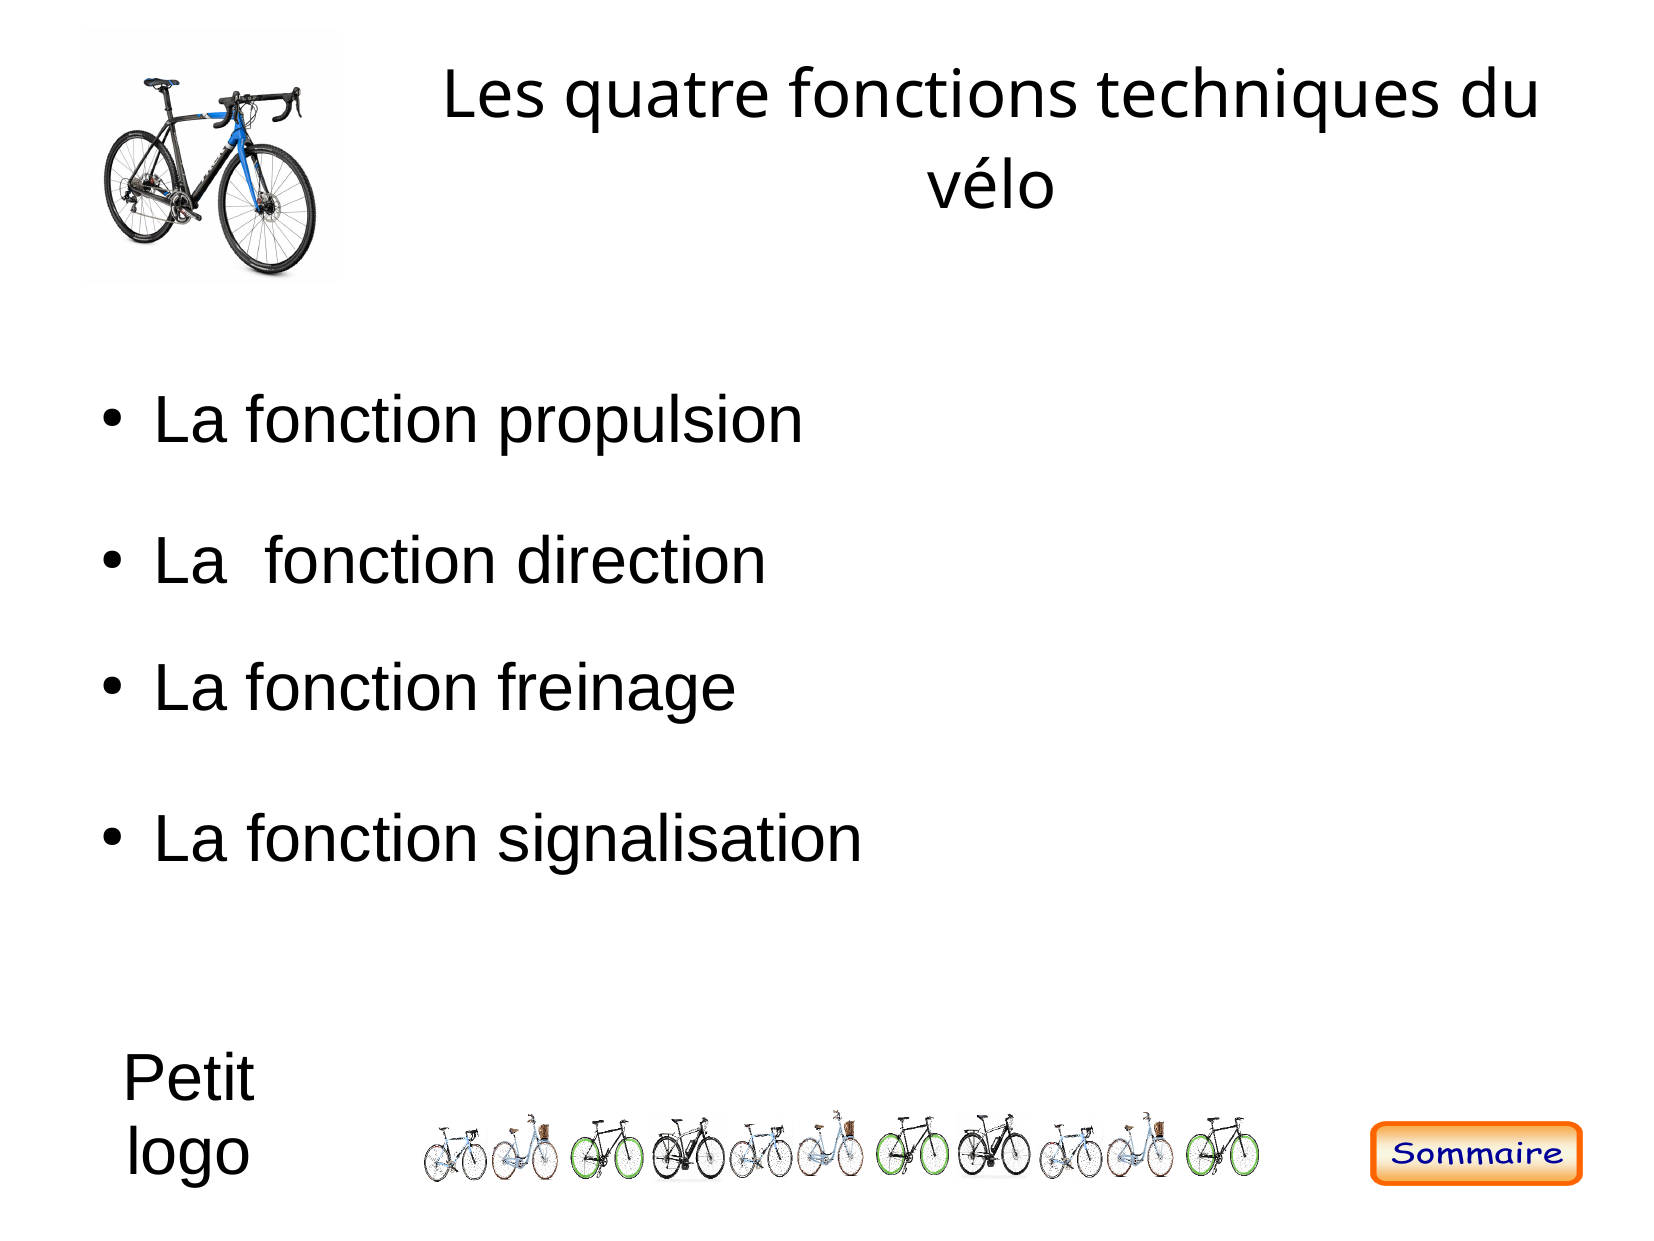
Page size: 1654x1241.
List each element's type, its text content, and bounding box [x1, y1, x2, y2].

picture [82, 28, 338, 284]
list La fonction propulsion [82, 381, 1571, 457]
text_box Petit logo [82, 1039, 296, 1189]
picture [422, 1110, 1264, 1187]
list La fonction direction [82, 523, 1571, 599]
picture [1370, 1121, 1583, 1186]
list La fonction freinage [82, 649, 1571, 725]
title Les quatre fonctions techniques du vélo [425, 43, 1560, 230]
list La fonction signalisation [82, 801, 1571, 880]
